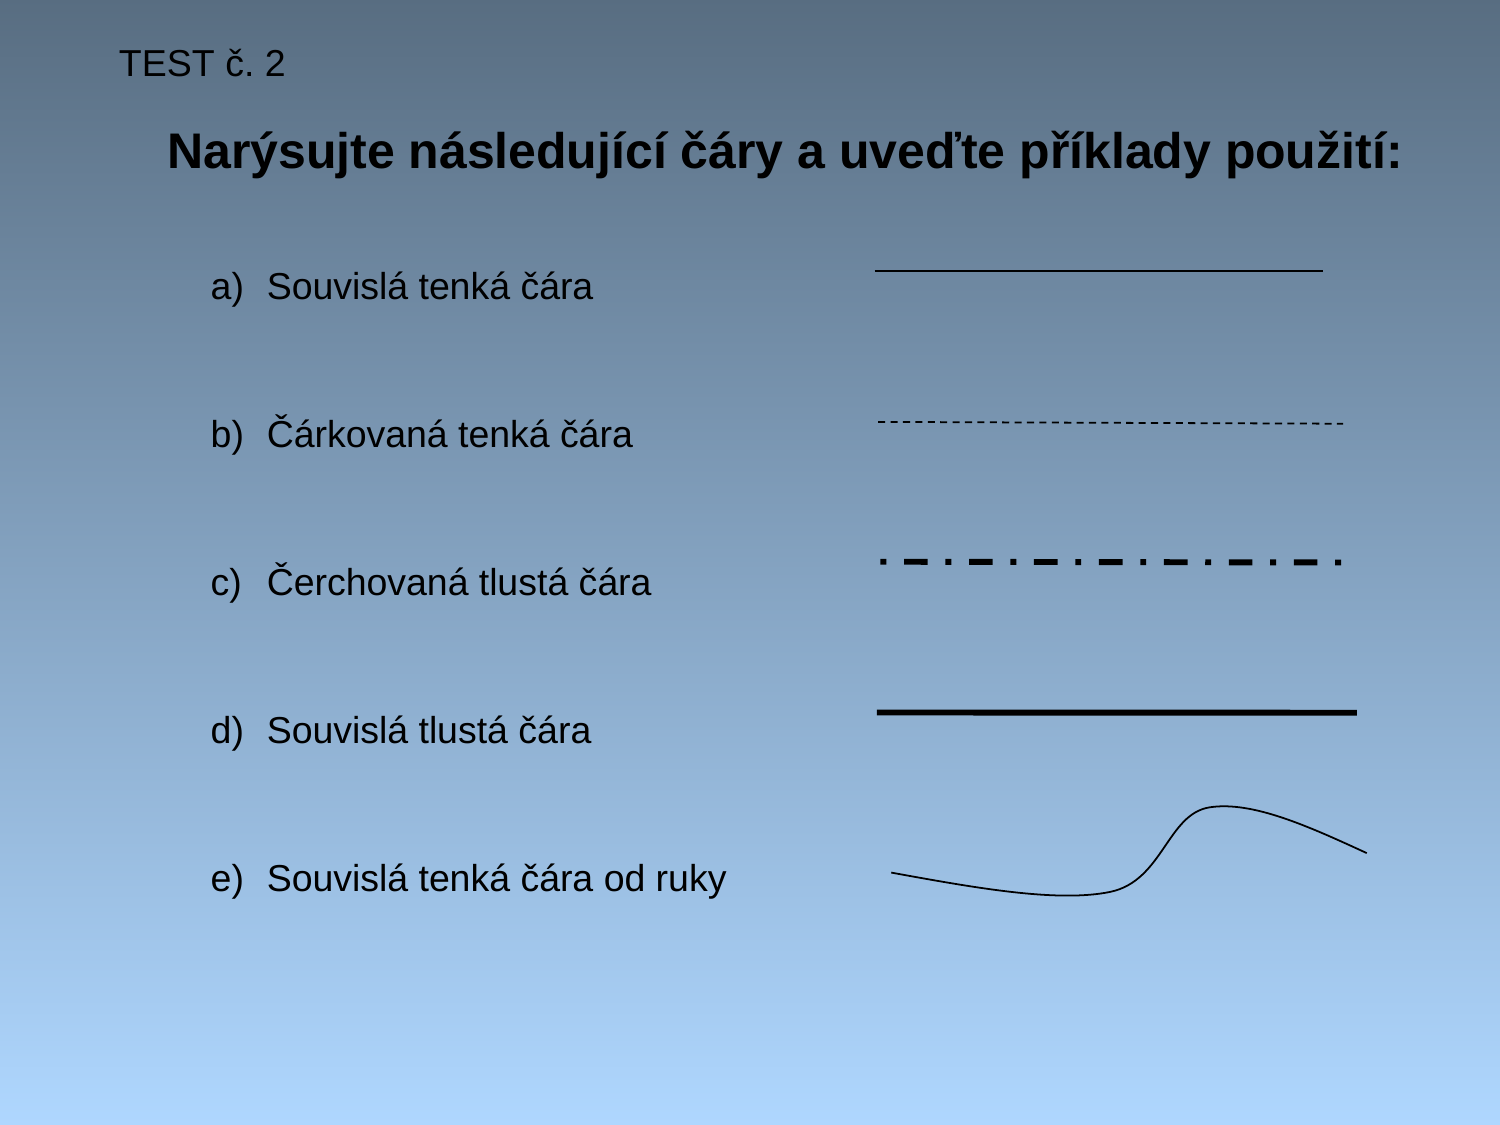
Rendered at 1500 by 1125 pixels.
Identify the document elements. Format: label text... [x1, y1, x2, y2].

text_box TEST č. 2 [104, 31, 475, 92]
text_box Souvislá tenká čára Čárkovaná tenká čára Čerchovaná tlustá čára Souvislá tlustá čára Souvislá tenká čára od ruky [195, 254, 848, 908]
text_box Narýsujte následující čáry a uveďte příklady použití: [152, 110, 1427, 187]
